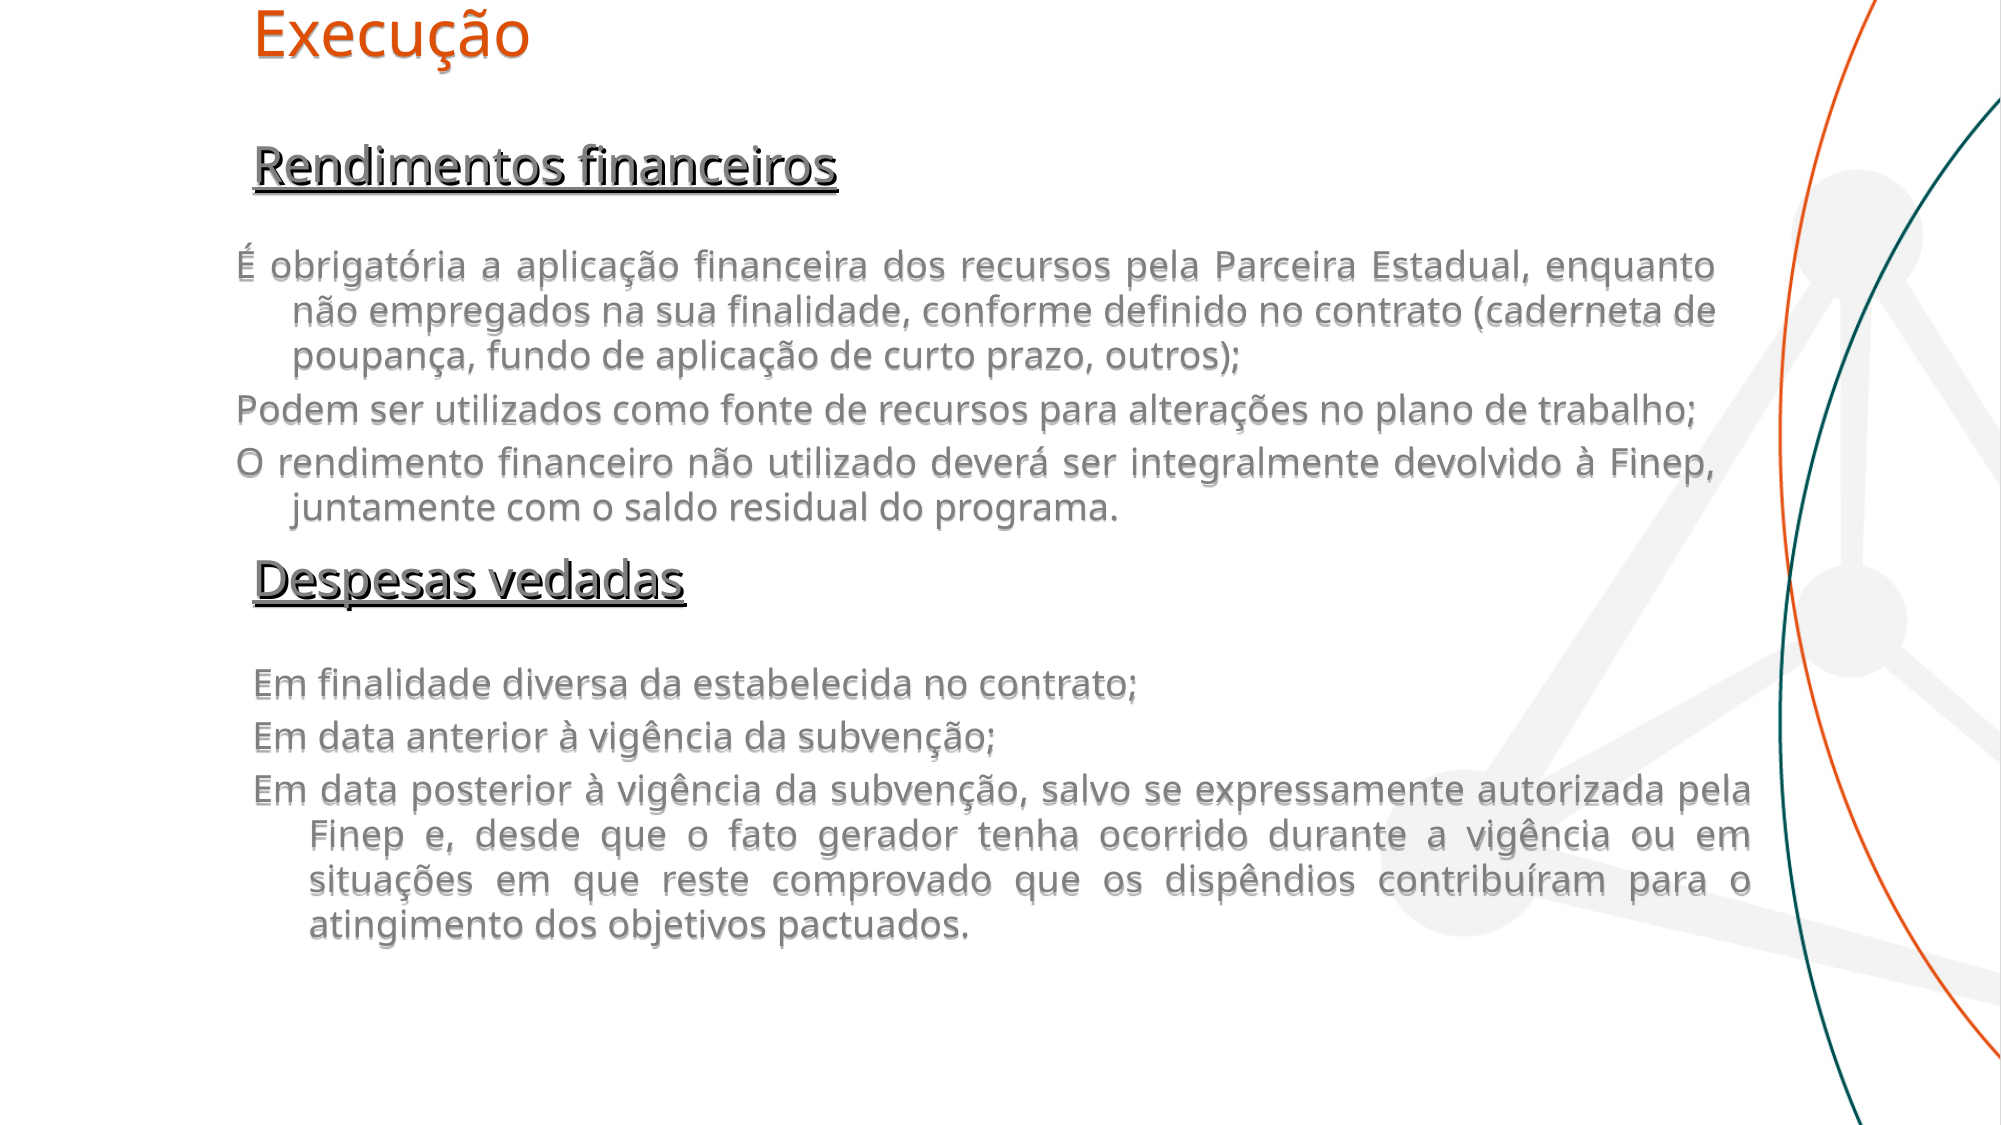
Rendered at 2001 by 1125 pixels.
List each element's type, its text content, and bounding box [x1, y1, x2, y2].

text_box É obrigatória a aplicação financeira dos recursos pela Parceira Estadual, enquanto não empregados na sua finalidade, conforme definido no contrato (caderneta de poupança, fundo de aplicação de curto prazo, outros); Podem ser utilizados como fonte de recursos para alterações no plano de trabalho; O rendimento financeiro não utilizado deverá ser integralmente devolvido à Finep, juntamente com o saldo residual do programa. [220, 234, 1733, 717]
text_box Execução [237, 0, 1250, 155]
text_box Rendimentos financeiros [237, 125, 1154, 202]
text_box Em finalidade diversa da estabelecida no contrato; Em data anterior à vigência da subvenção; Em data posterior à vigência da subvenção, salvo se expressamente autorizada pela Finep e, desde que o fato gerador tenha ocorrido durante a vigência ou em situações em que reste comprovado que os dispêndios contribuíram para o atingimento dos objetivos pactuados. [237, 651, 1768, 1106]
text_box Despesas vedadas [237, 538, 1154, 615]
